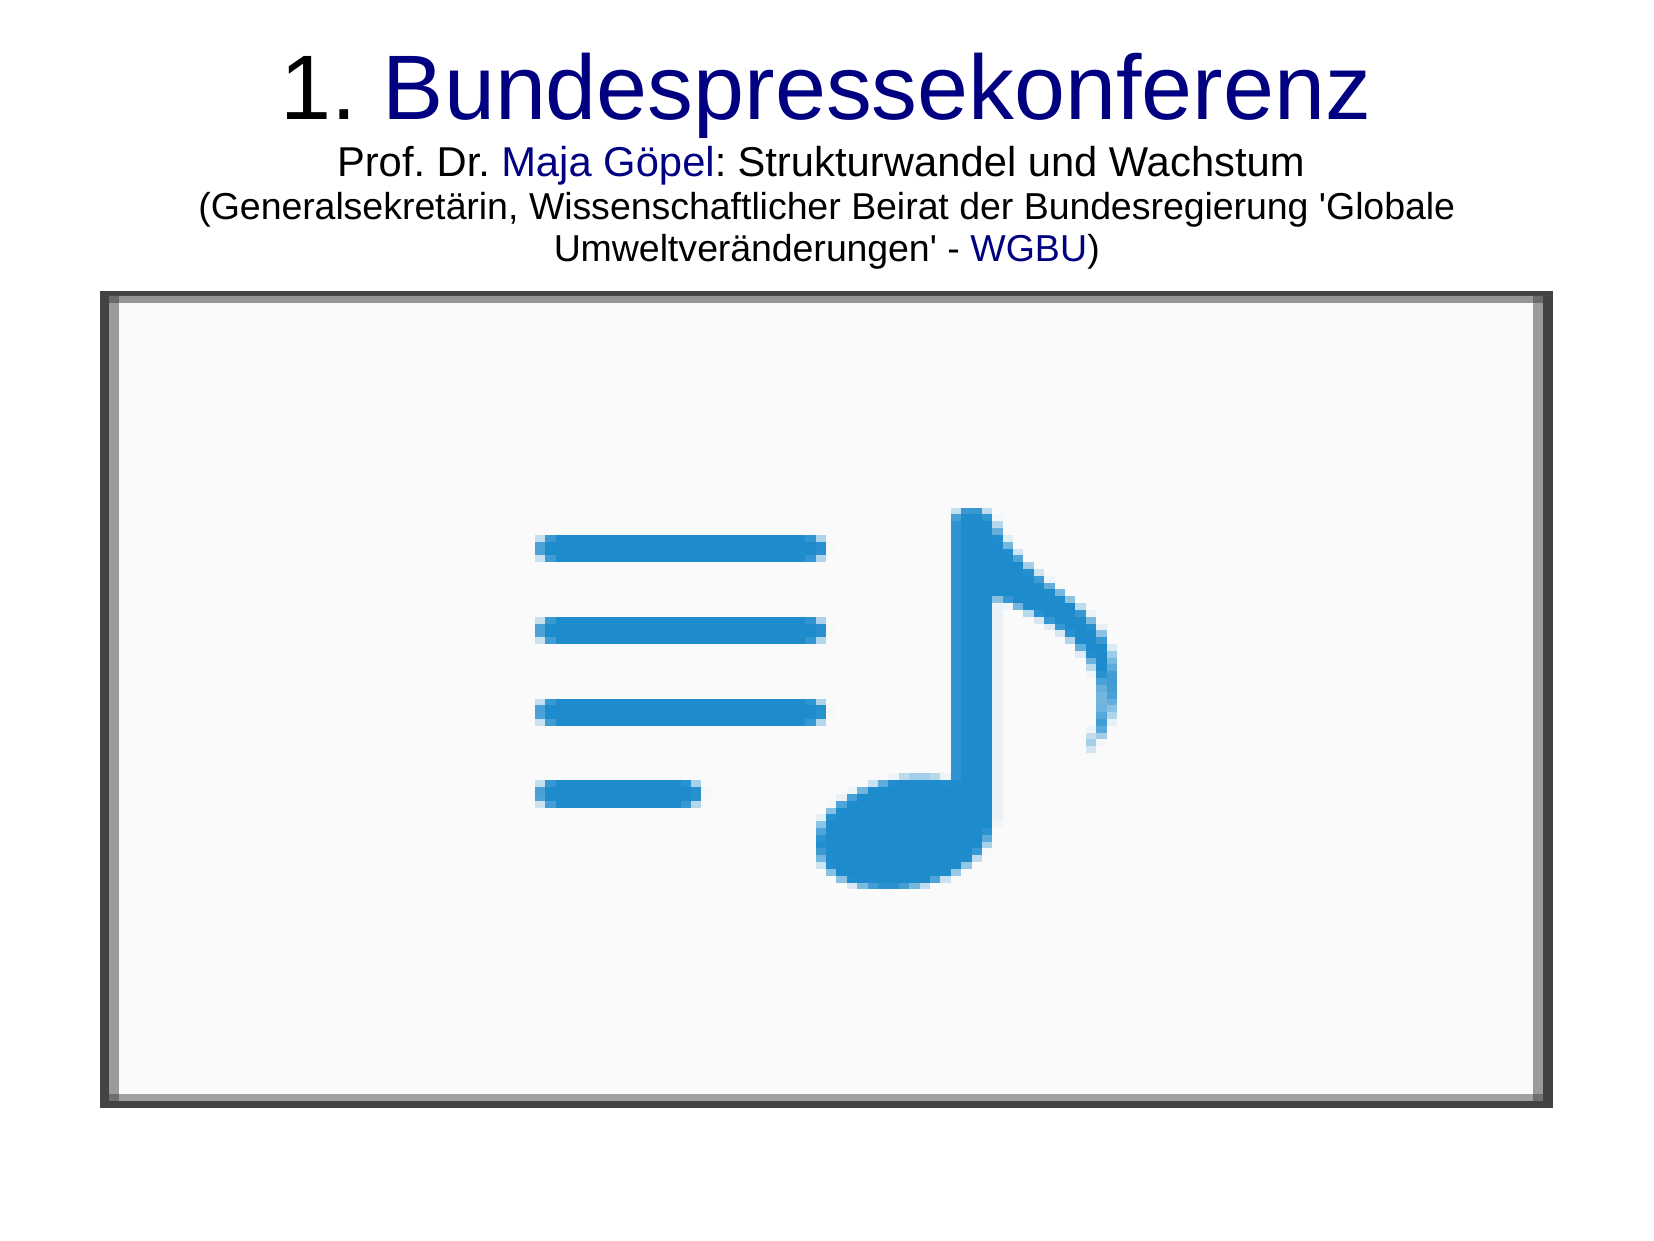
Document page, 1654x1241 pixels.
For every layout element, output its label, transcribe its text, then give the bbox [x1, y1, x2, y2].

title 1. Bundespressekonferenz Prof. Dr. Maja Göpel: Strukturwandel und Wachstum (Generalsekretärin, Wissenschaftlicher Beirat der Bundesregierung 'Globale Umweltveränderungen' - WGBU) [82, 36, 1571, 270]
text_box [99, 290, 1555, 1109]
